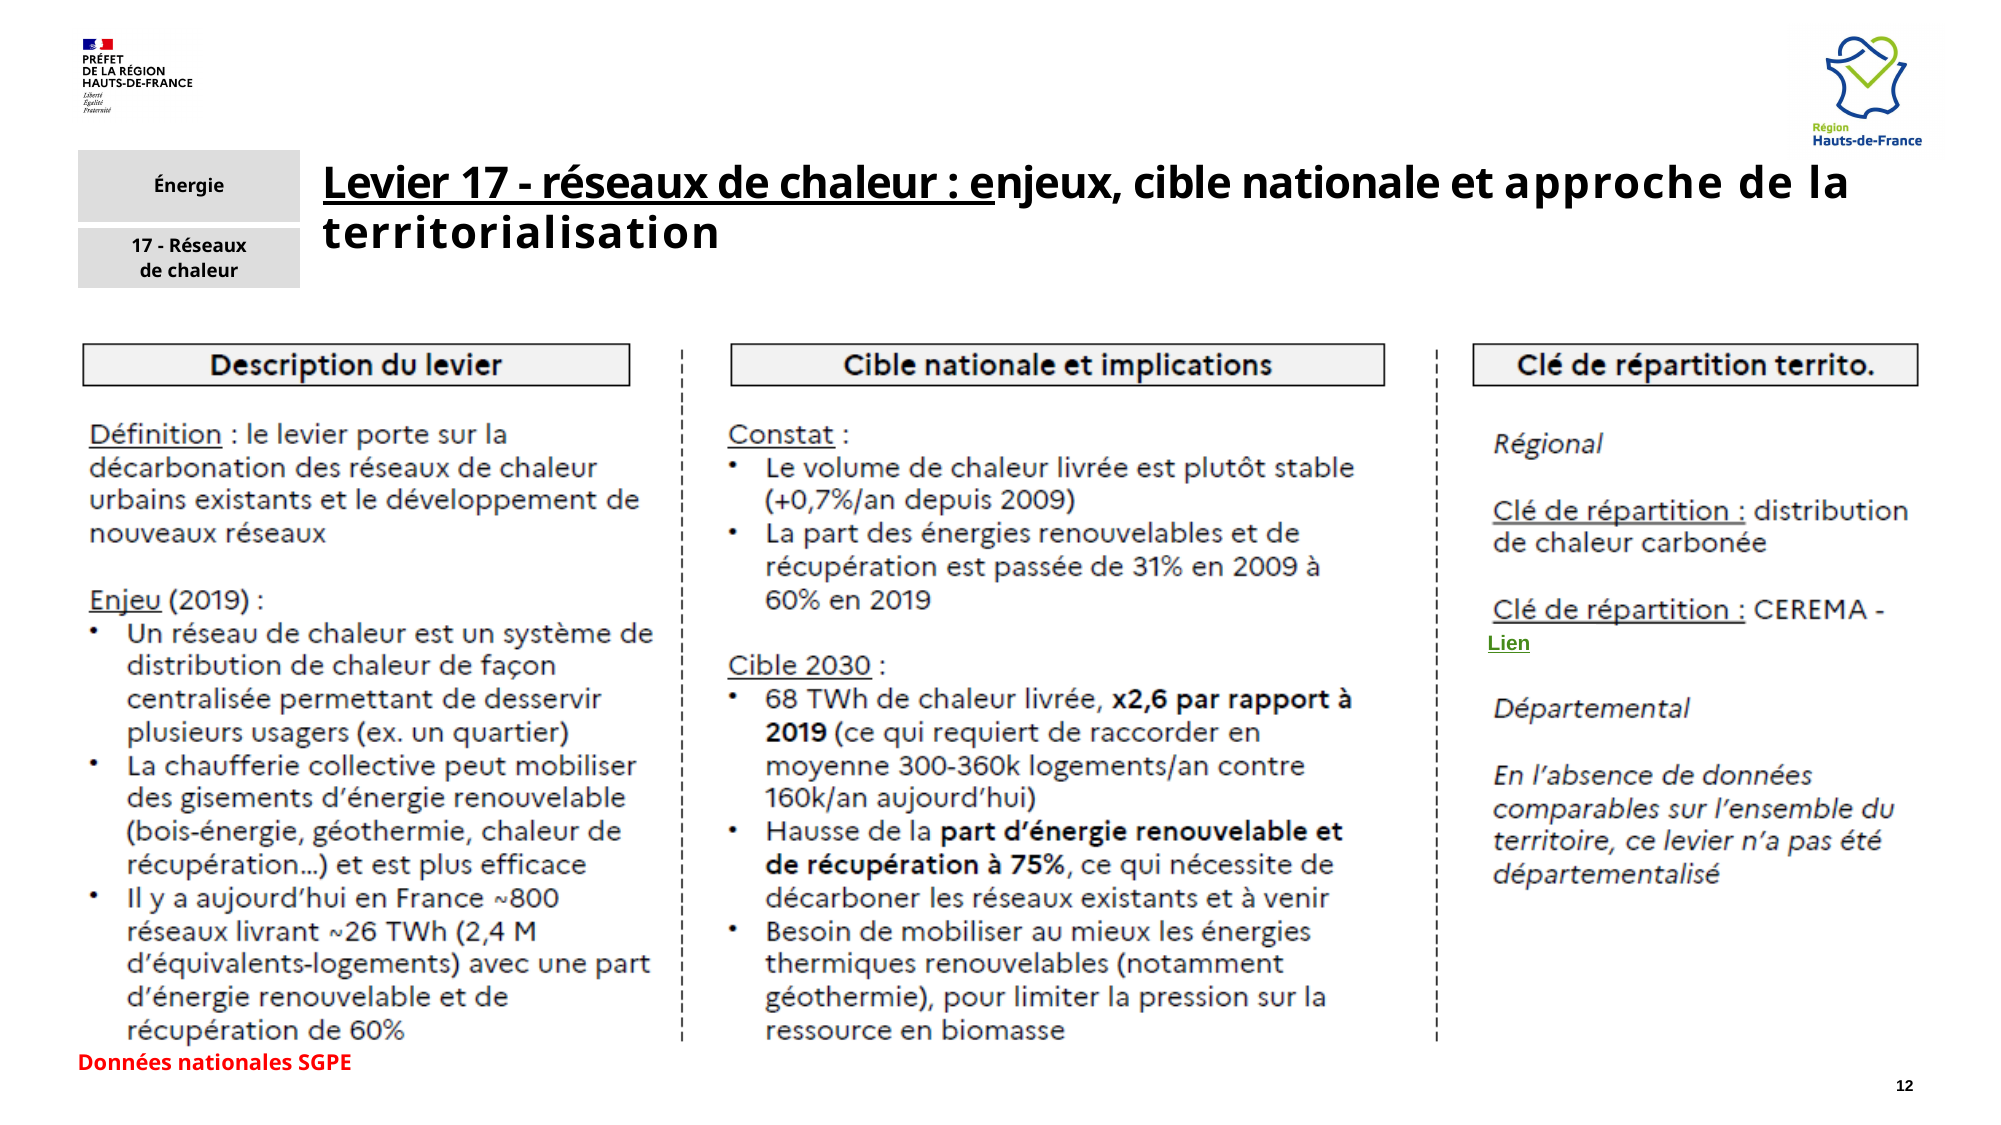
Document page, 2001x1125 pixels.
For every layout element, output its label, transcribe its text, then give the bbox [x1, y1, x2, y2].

text_box Énergie [78, 150, 300, 222]
picture [1787, 23, 1945, 154]
picture [78, 342, 1922, 1048]
text_box Lien [1472, 624, 1597, 686]
text_box 17 - Réseaux de chaleur [78, 228, 300, 288]
picture [72, 28, 203, 123]
text_box Données nationales SGPE [62, 1039, 520, 1125]
title Levier 17 - réseaux de chaleur : enjeux, cible nationale et approche de la territorialisation [320, 154, 1953, 292]
